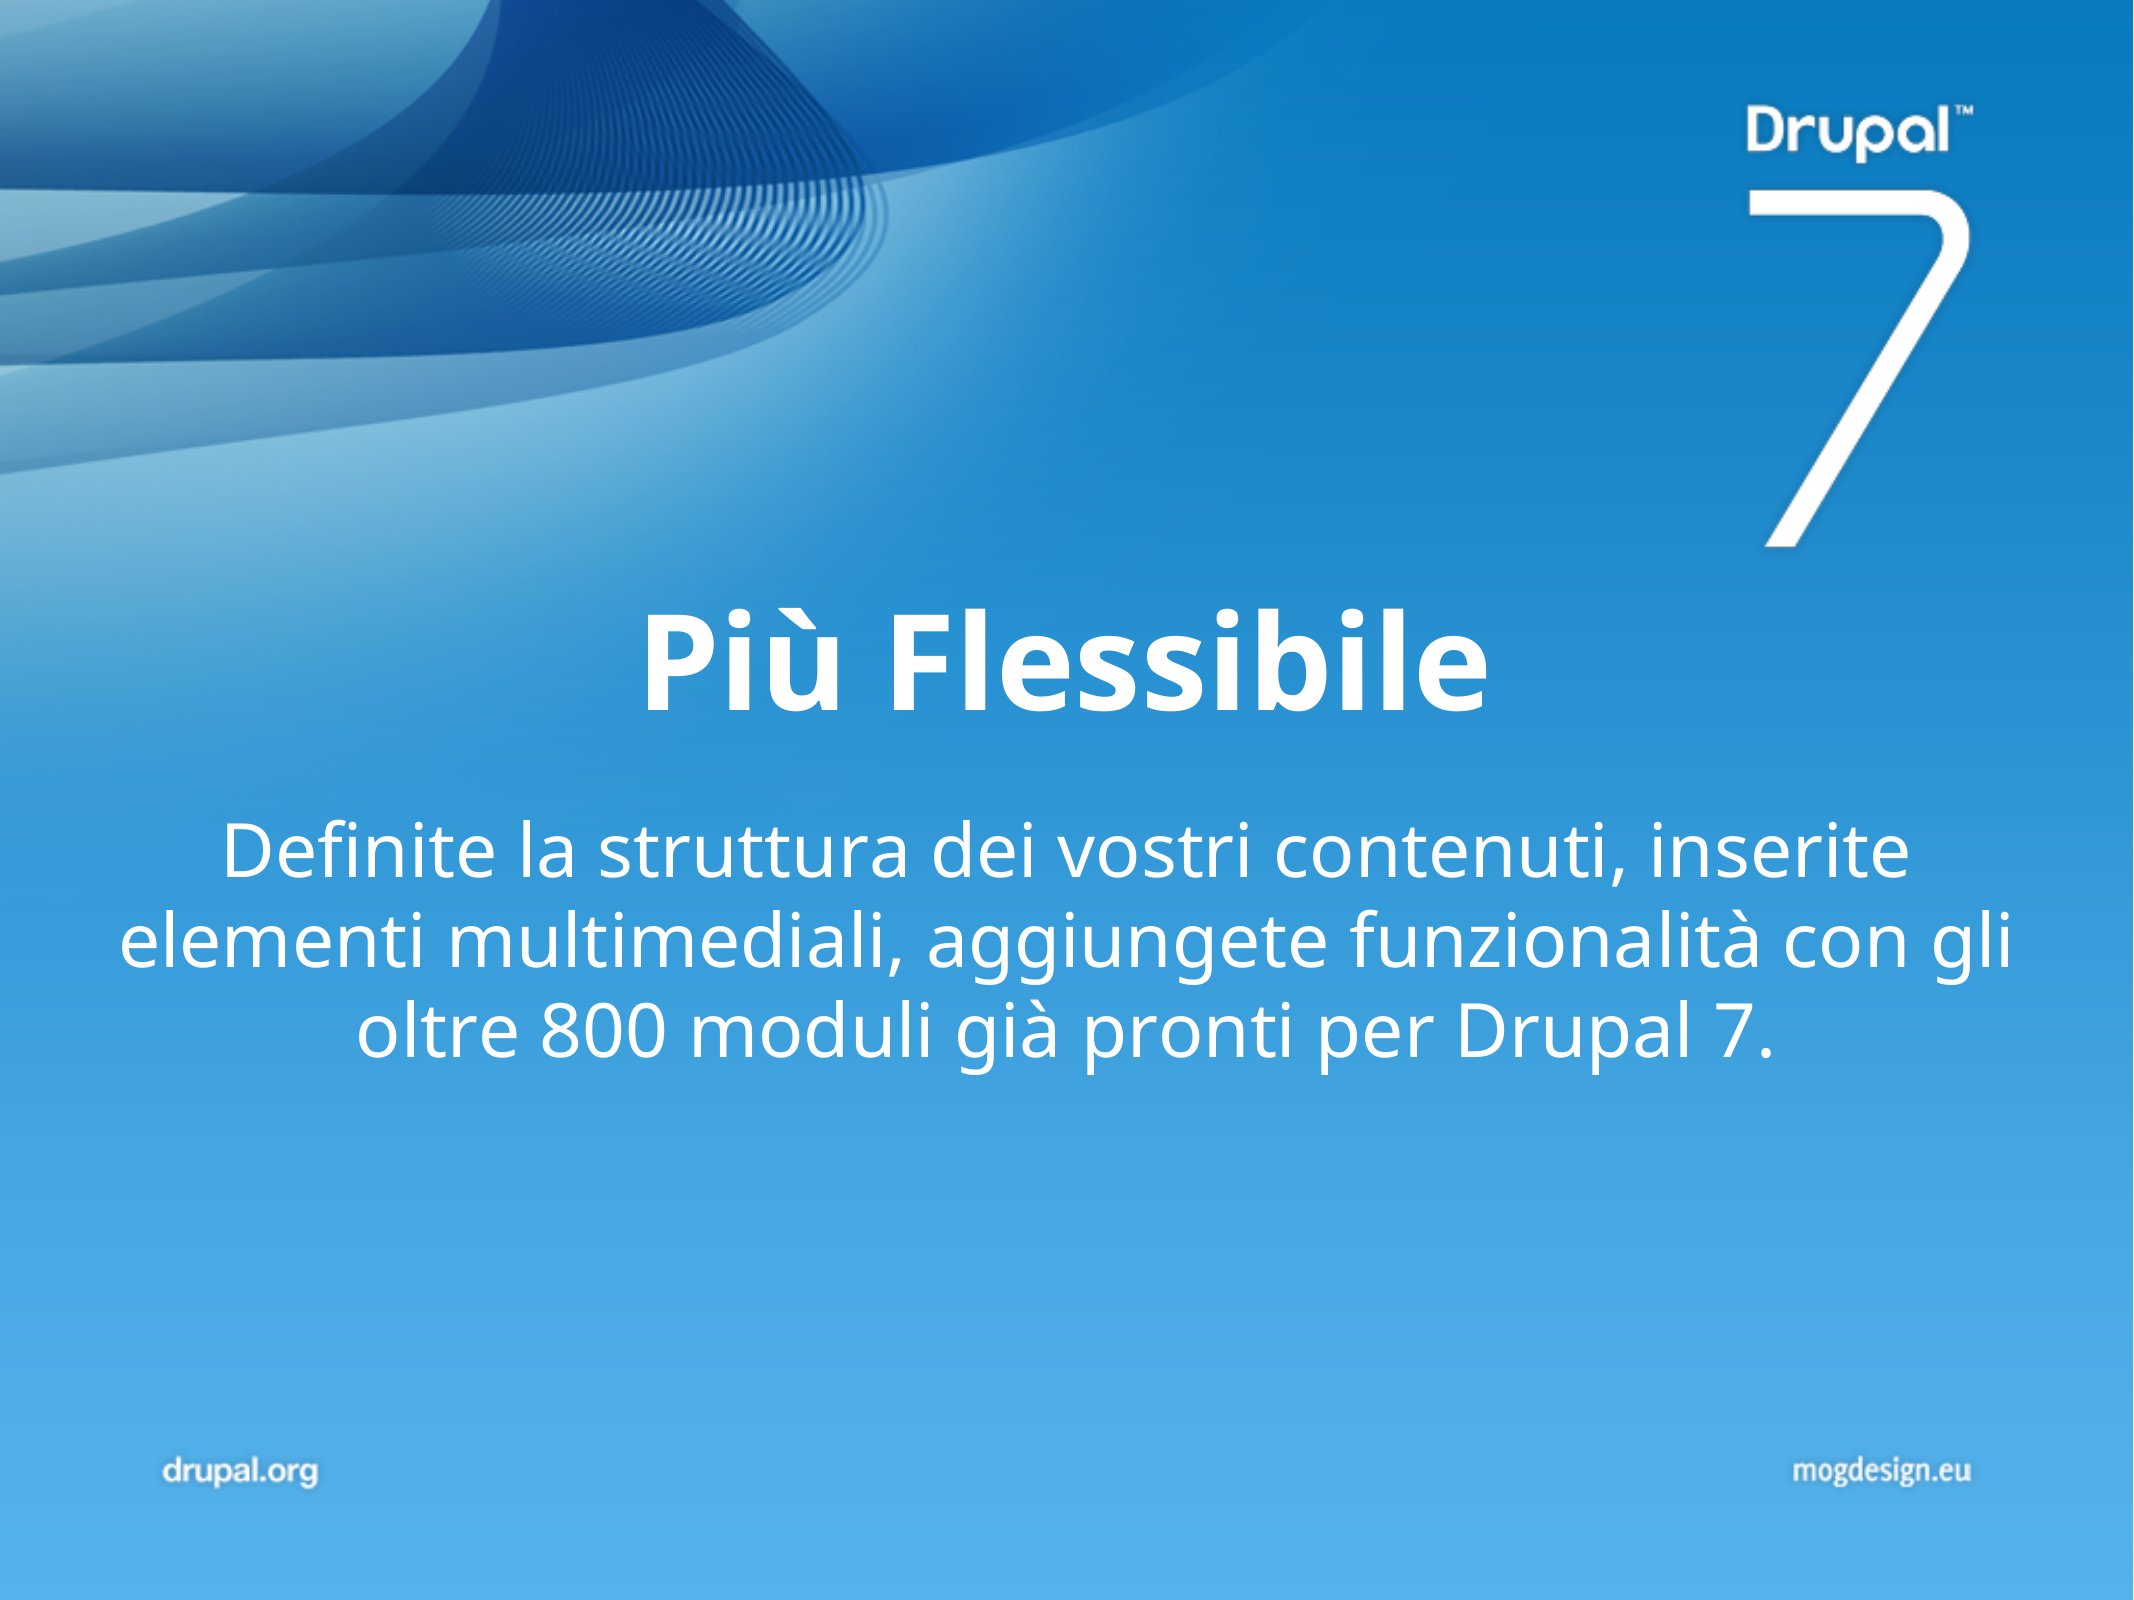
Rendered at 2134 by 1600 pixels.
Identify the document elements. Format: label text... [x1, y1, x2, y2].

title Più Flessibile [106, 137, 2023, 746]
picture [0, 0, 2134, 1600]
list Definite la struttura dei vostri contenuti, inserite elementi multimediali, aggiungete funzionalità con gli oltre 800 moduli già pronti per Drupal 7. [108, 793, 2026, 1600]
